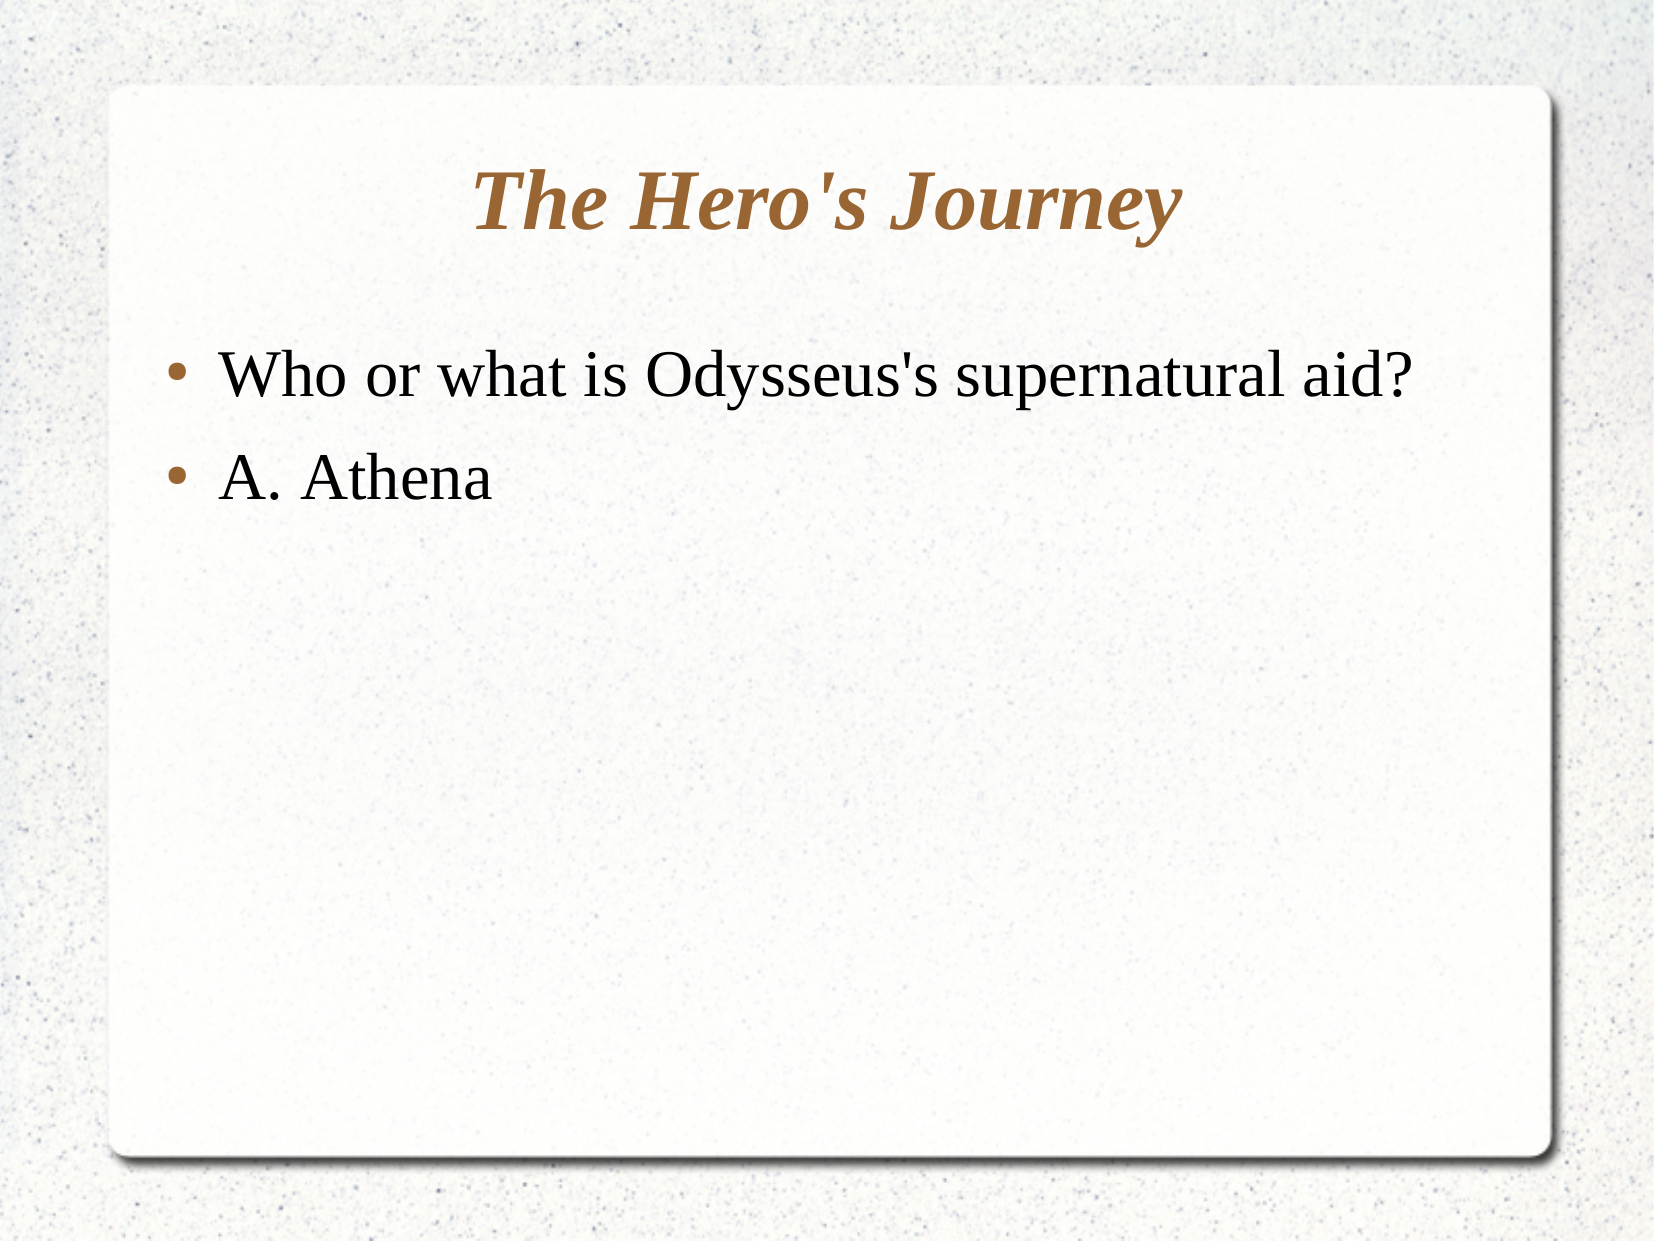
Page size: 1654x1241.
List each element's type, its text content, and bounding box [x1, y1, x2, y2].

list Who or what is Odysseus's supernatural aid? A. Athena [147, 336, 1506, 987]
picture [0, 0, 1654, 1241]
title The Hero's Journey [118, 96, 1536, 304]
